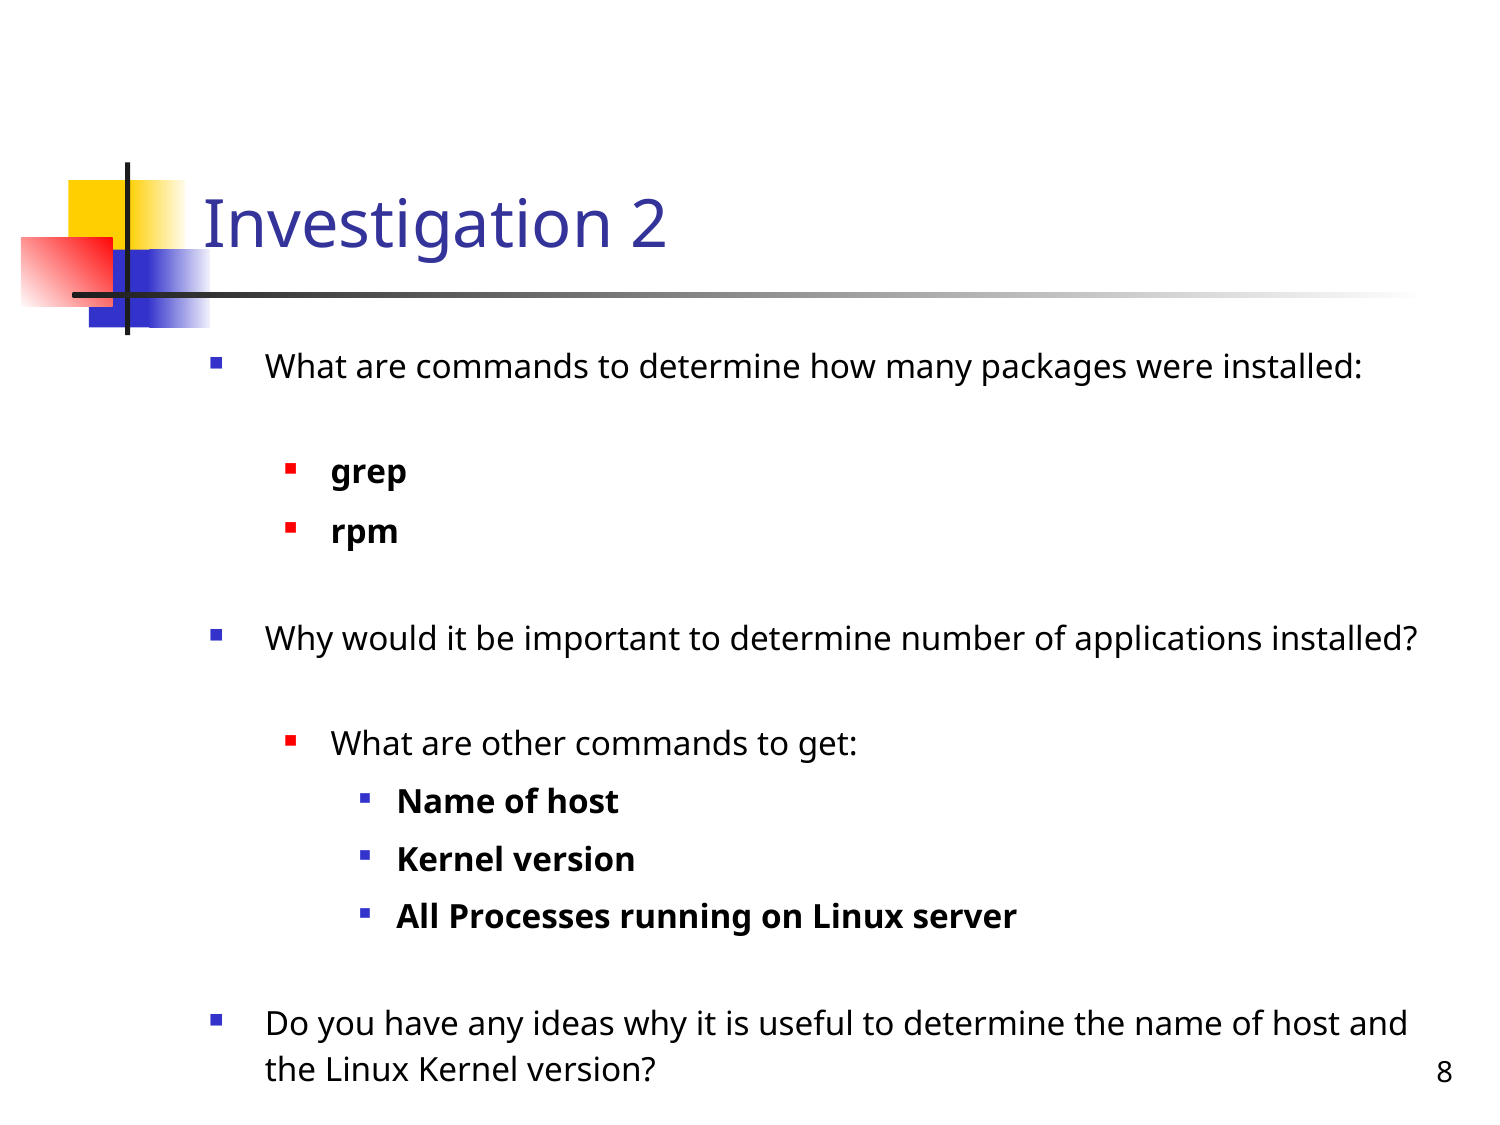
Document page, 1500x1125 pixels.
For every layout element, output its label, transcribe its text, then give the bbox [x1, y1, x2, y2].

title Investigation 2 [188, 35, 1468, 276]
list What are commands to determine how many packages were installed: grep rpm Why would it be important to determine number of applications installed? What are other commands to get: Name of host Kernel version All Processes running on Linux server Do you have any ideas why it is useful to determine the name of host and the Linux Kernel version? [193, 331, 1469, 1039]
